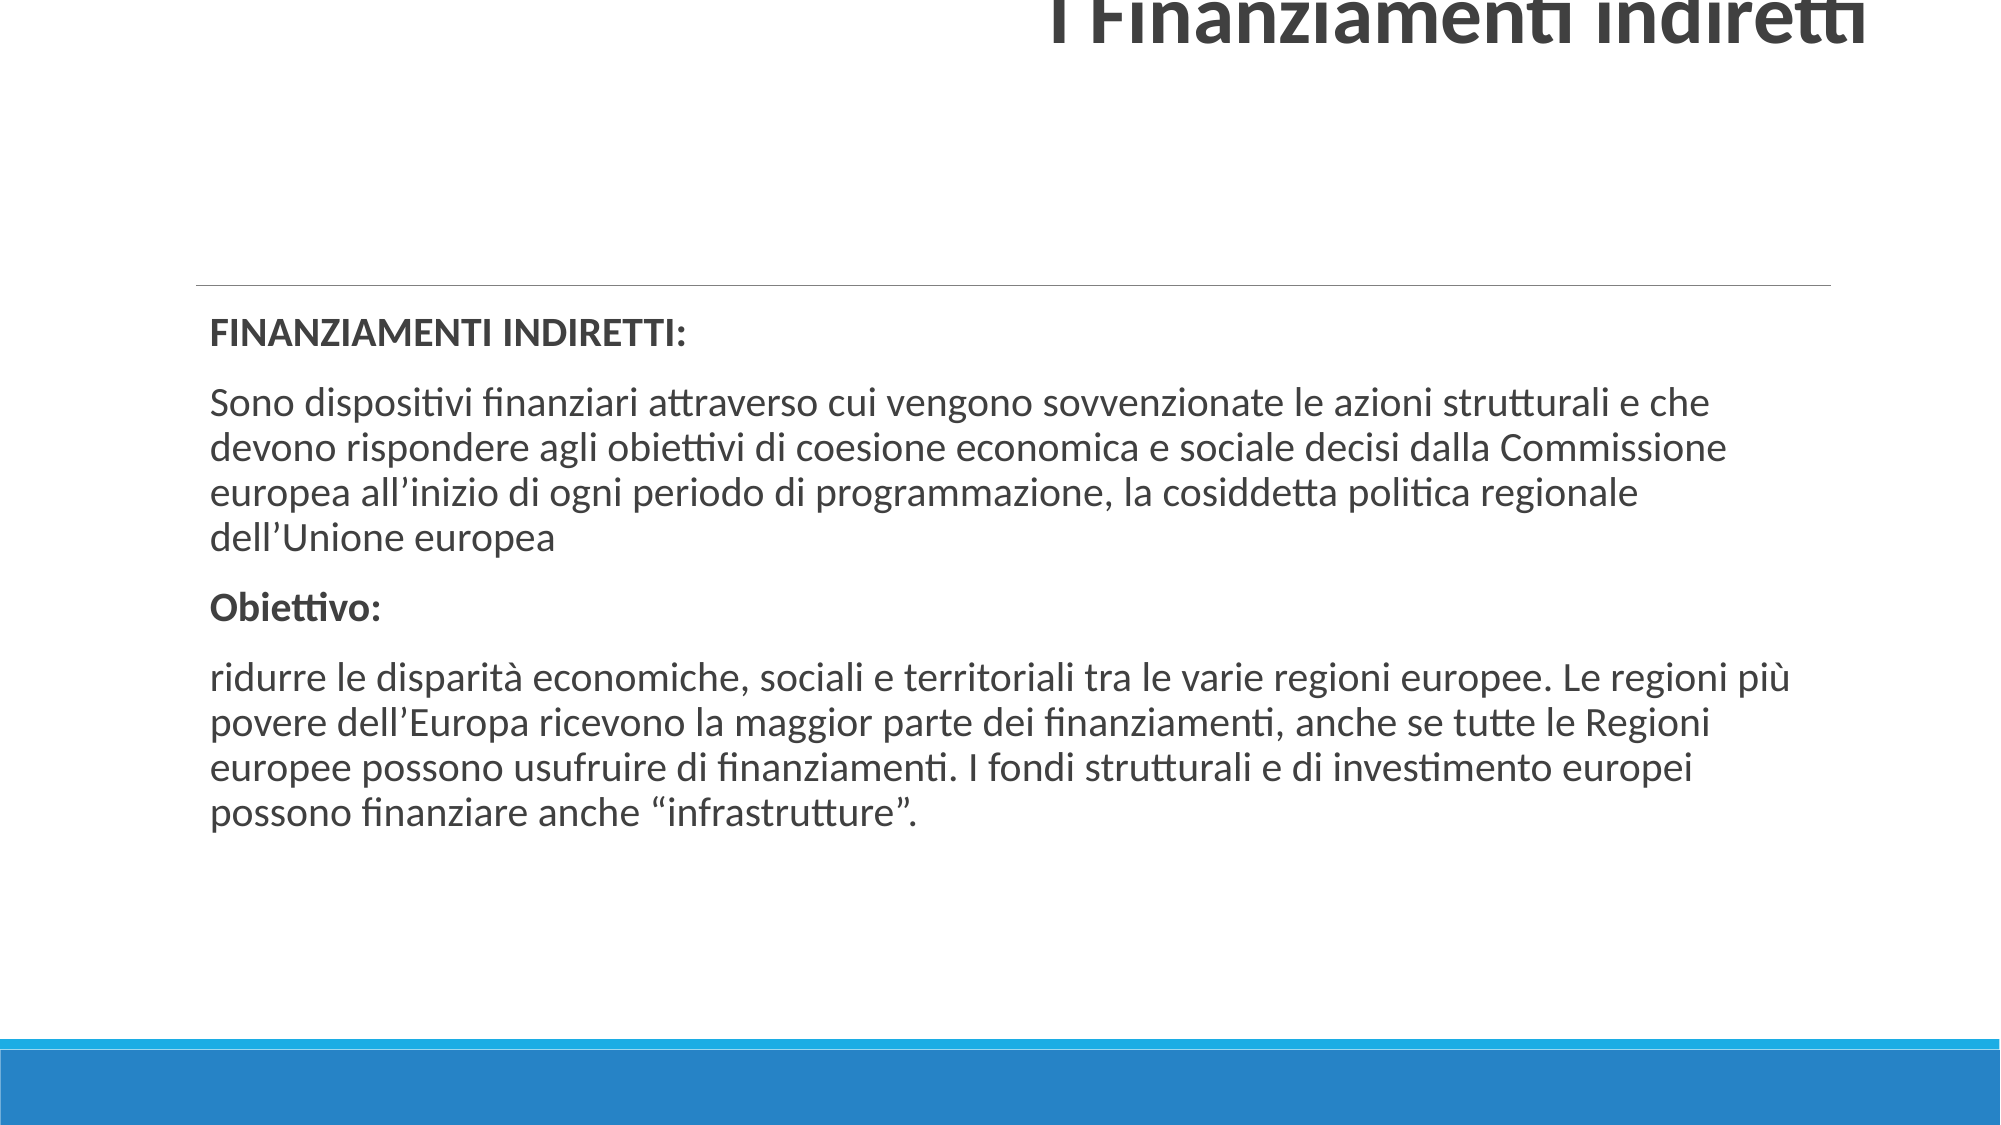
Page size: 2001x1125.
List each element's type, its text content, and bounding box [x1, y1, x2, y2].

list FINANZIAMENTI INDIRETTI: Sono dispositivi finanziari attraverso cui vengono sovvenzionate le azioni strutturali e che devono rispondere agli obiettivi di coesione economica e sociale decisi dalla Commissione europea all’inizio di ogni periodo di programmazione, la cosiddetta politica regionale dell’Unione europea Obiettivo: ridurre le disparità economiche, sociali e territoriali tra le varie regioni europee. Le regioni più povere dell’Europa ricevono la maggior parte dei finanziamenti, anche se tutte le Regioni europee possono usufruire di finanziamenti. I fondi strutturali e di investimento europei possono finanziare anche “infrastrutture”. [180, 302, 1830, 963]
title I Finanziamenti indiretti [1034, 0, 2000, 206]
